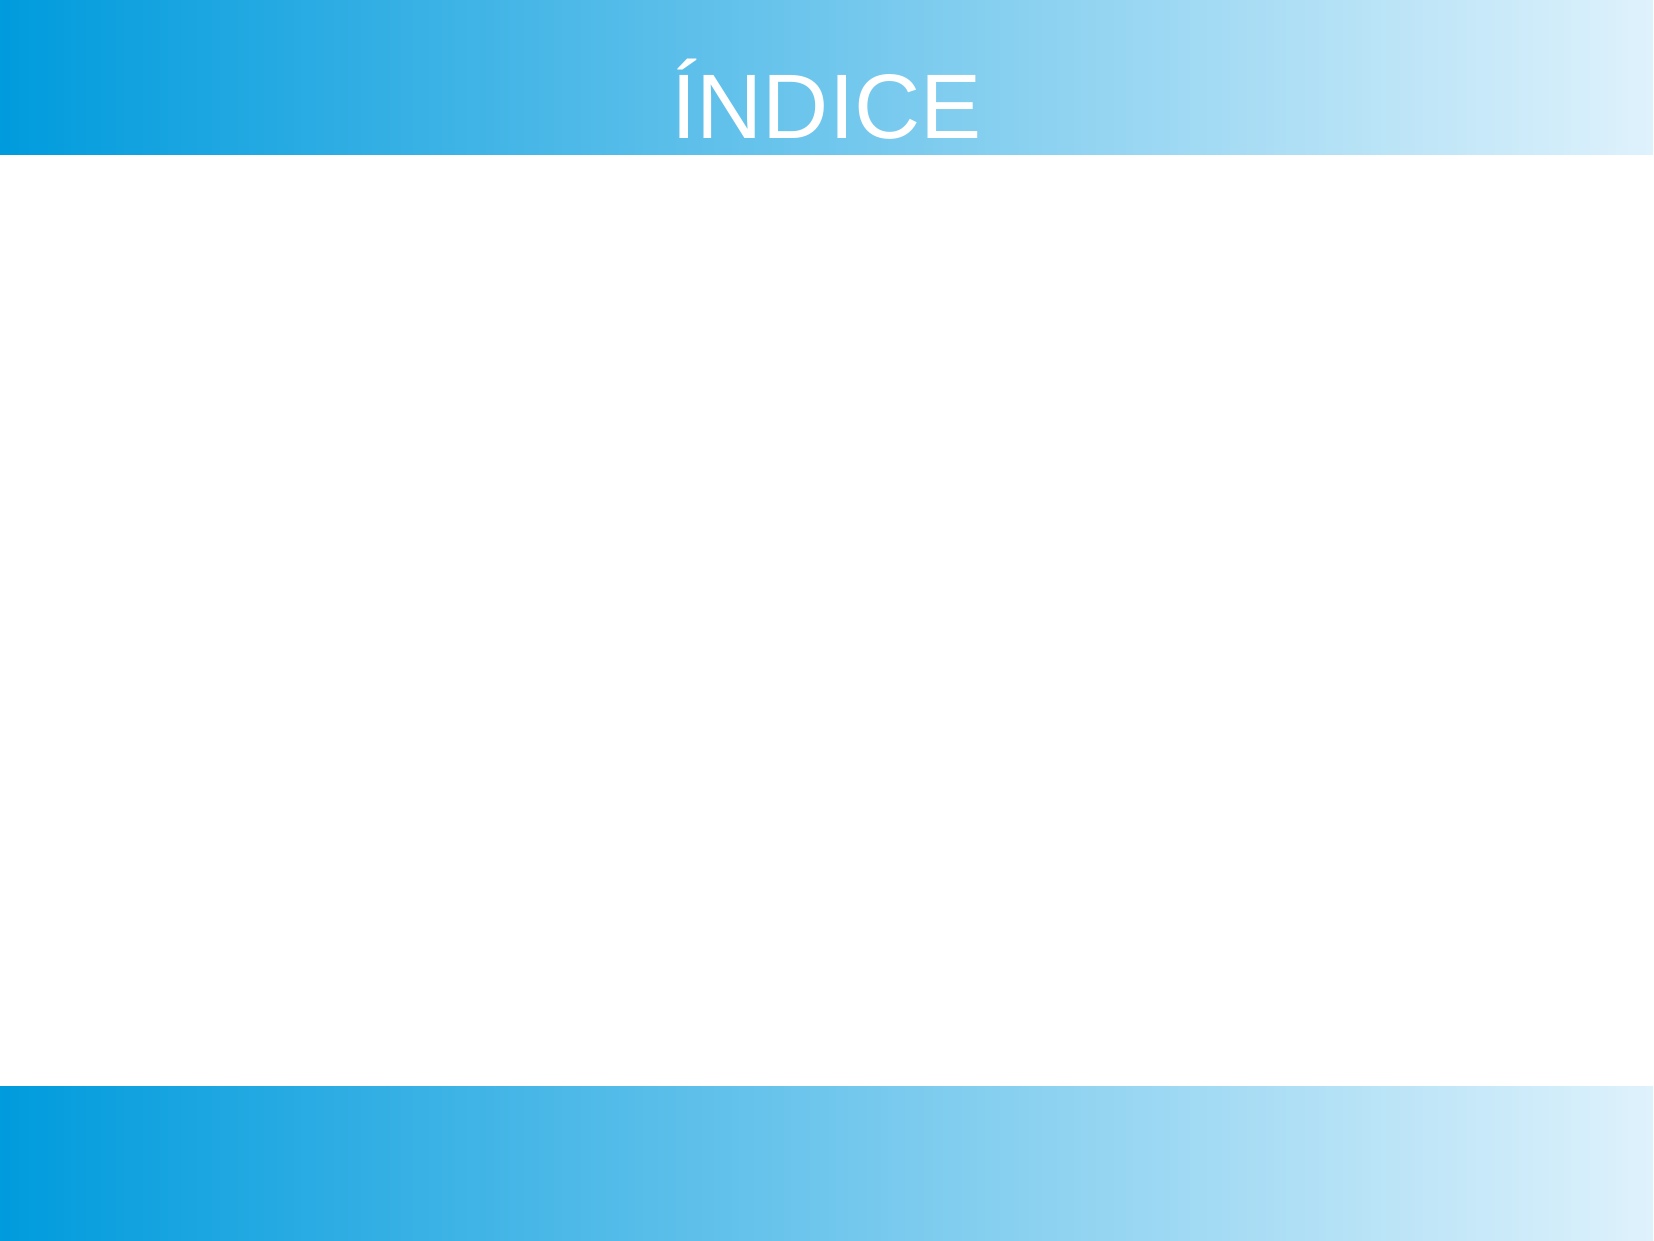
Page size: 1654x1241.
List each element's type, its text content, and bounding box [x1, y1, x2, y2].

title ÍNDICE [82, 46, 1571, 157]
